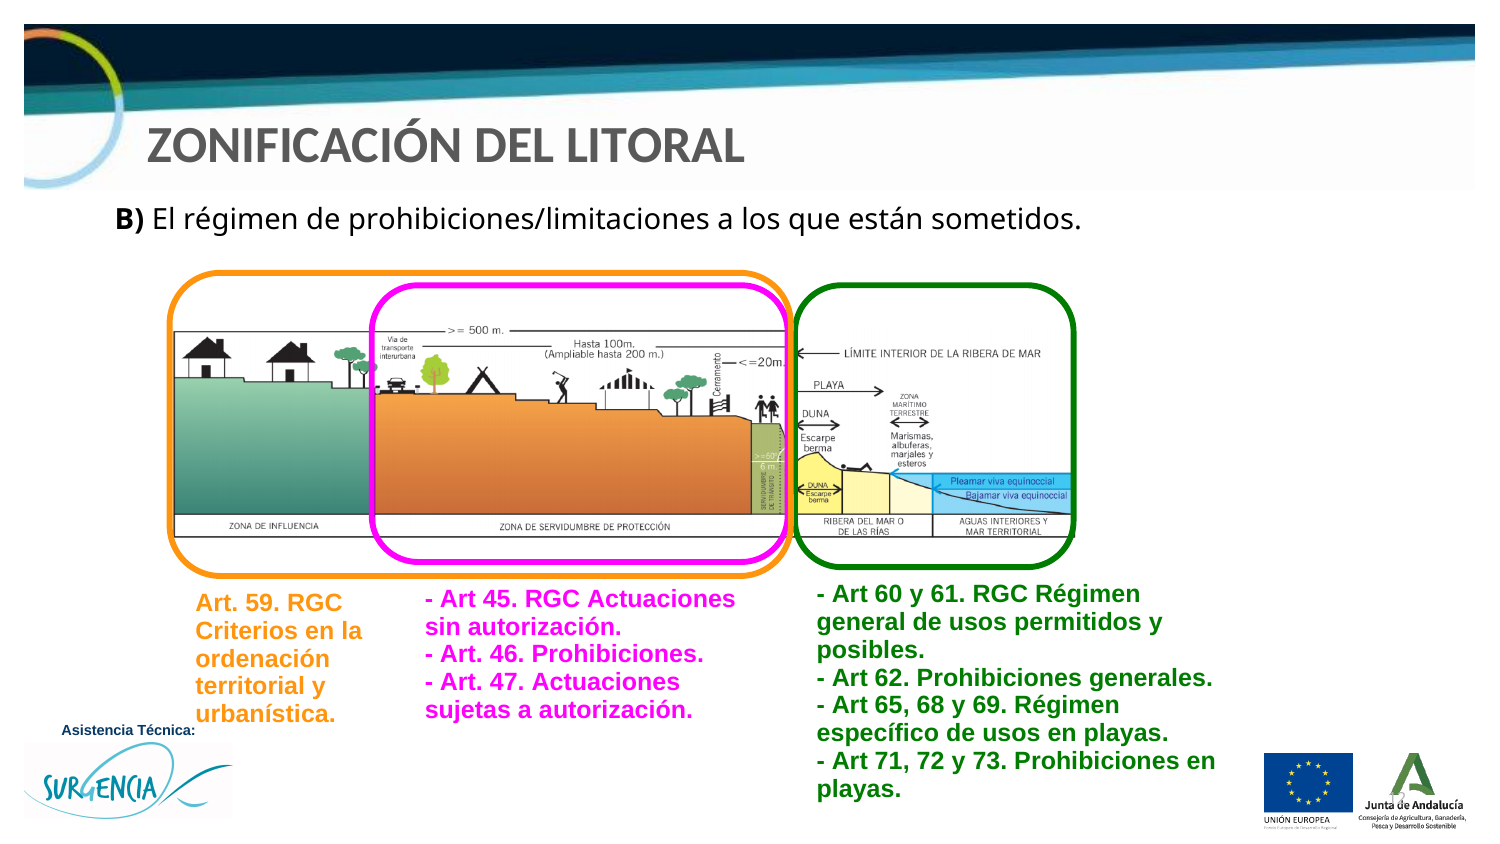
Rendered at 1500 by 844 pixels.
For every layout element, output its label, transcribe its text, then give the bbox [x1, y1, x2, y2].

text_box B) El régimen de prohibiciones/limitaciones a los que están sometidos. [114, 194, 1332, 263]
picture [375, 324, 784, 547]
text_box ZONIFICACIÓN DEL LITORAL [121, 95, 910, 190]
picture [790, 535, 798, 547]
text_box ‹#› [1387, 787, 1472, 831]
picture [24, 24, 1475, 190]
text_box Asistencia Técnica: [41, 705, 216, 754]
text_box - Art 60 y 61. RGC Régimen general de usos permitidos y posibles. - Art 62. Prohibiciones generales. - Art 65, 68 y 69. Régimen específico de usos en playas. - Art 71, 72 y 73. Prohibiciones en playas. [801, 570, 1232, 767]
picture [1264, 753, 1476, 830]
text_box - Art 45. RGC Actuaciones sin autorización. - Art. 46. Prohibiciones. - Art. 47. Actuaciones sujetas a autorización. [410, 575, 780, 717]
picture [173, 324, 379, 547]
picture [798, 324, 1070, 547]
text_box Art. 59. RGC Criterios en la ordenación territorial y urbanística. [180, 579, 410, 658]
picture [1070, 528, 1077, 547]
picture [24, 742, 233, 819]
picture [165, 324, 170, 547]
